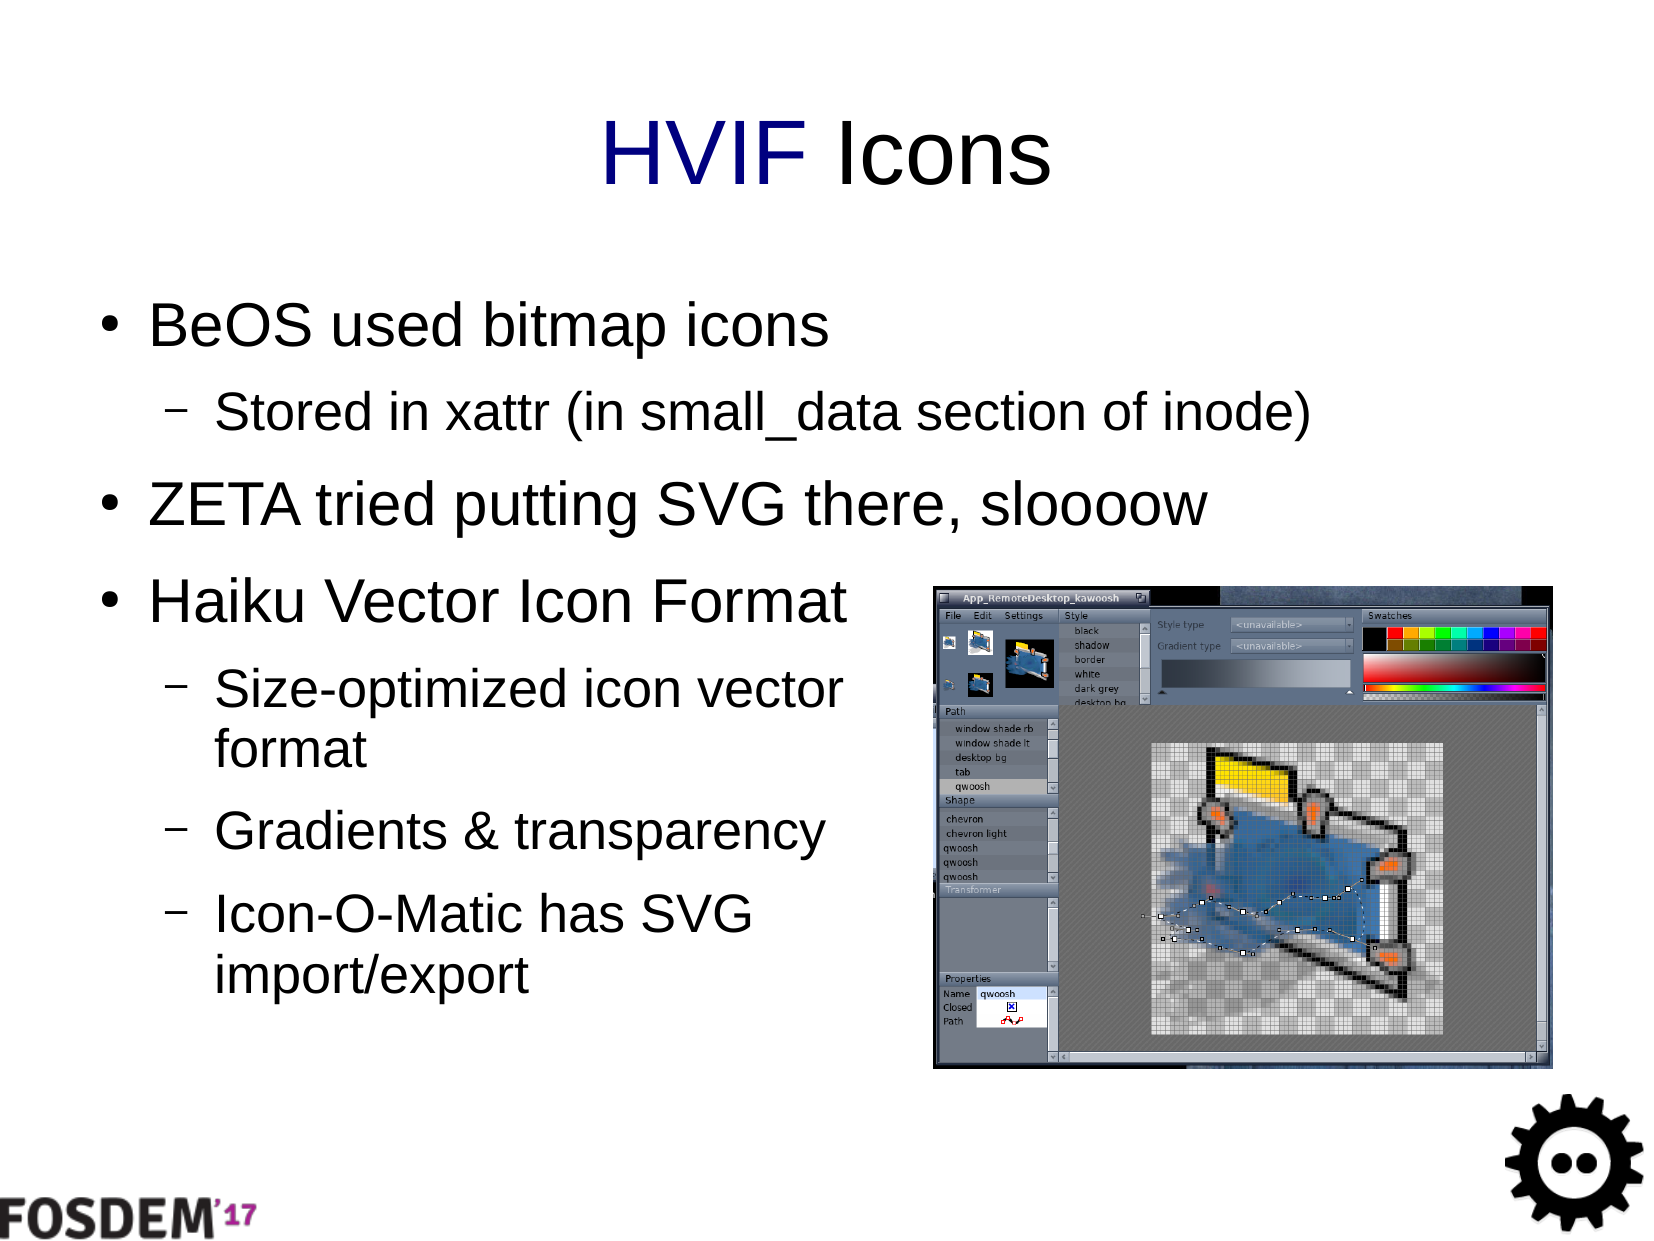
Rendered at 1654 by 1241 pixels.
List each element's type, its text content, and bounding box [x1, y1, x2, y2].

title HVIF Icons [82, 49, 1571, 257]
picture [1505, 1094, 1648, 1235]
picture [0, 1196, 258, 1241]
list BeOS used bitmap icons Stored in xattr (in small_data section of inode) ZETA tried putting SVG there, sloooow Haiku Vector Icon Format Size-optimized icon vector format Gradients & transparency Icon-O-Matic has SVG import/export [82, 290, 1571, 1010]
picture [933, 586, 1553, 1069]
